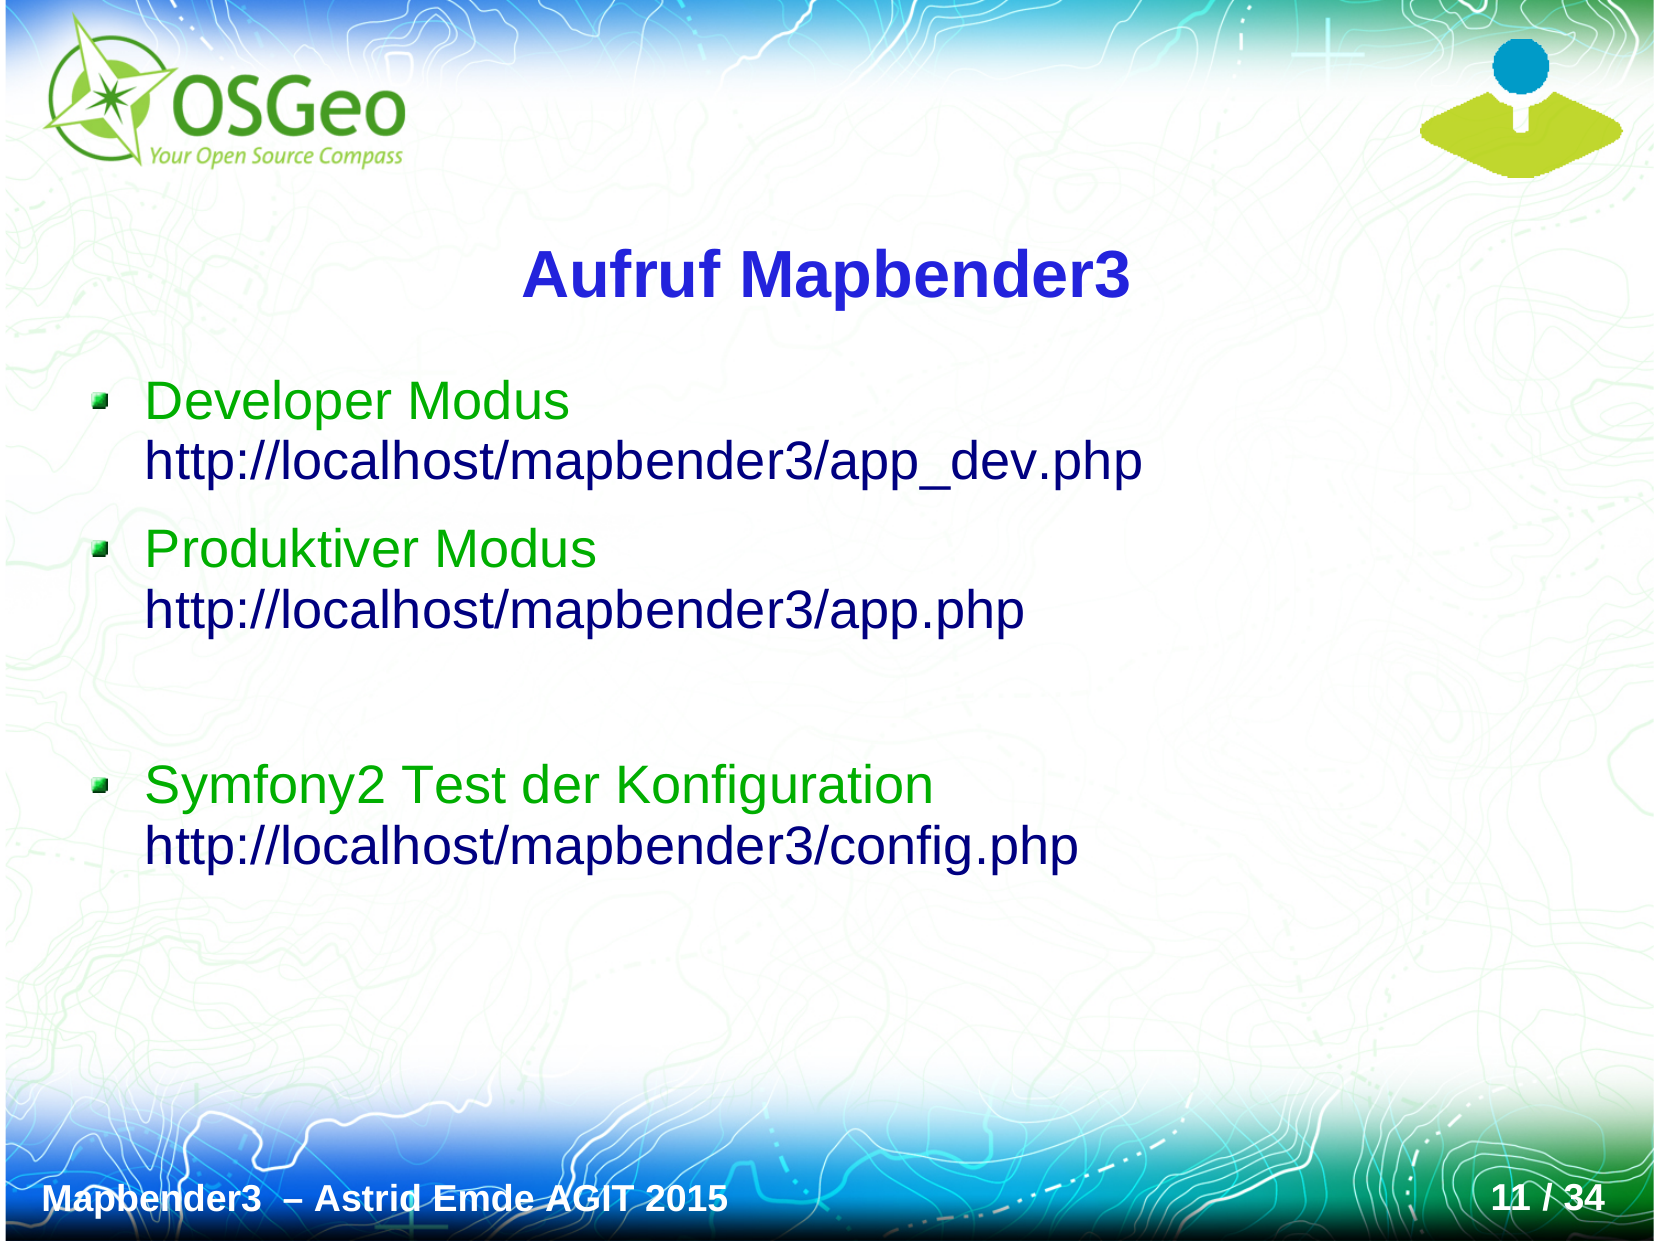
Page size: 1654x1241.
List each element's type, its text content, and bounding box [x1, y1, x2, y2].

title Aufruf Mapbender3 [82, 208, 1571, 342]
list Developer Modus http://localhost/mapbender3/app_dev.php Produktiver Modus http://localhost/mapbender3/app.php Symfony2 Test der Konfiguration http://localhost/mapbender3/config.php [74, 370, 1563, 1174]
picture [5, 0, 1654, 1241]
